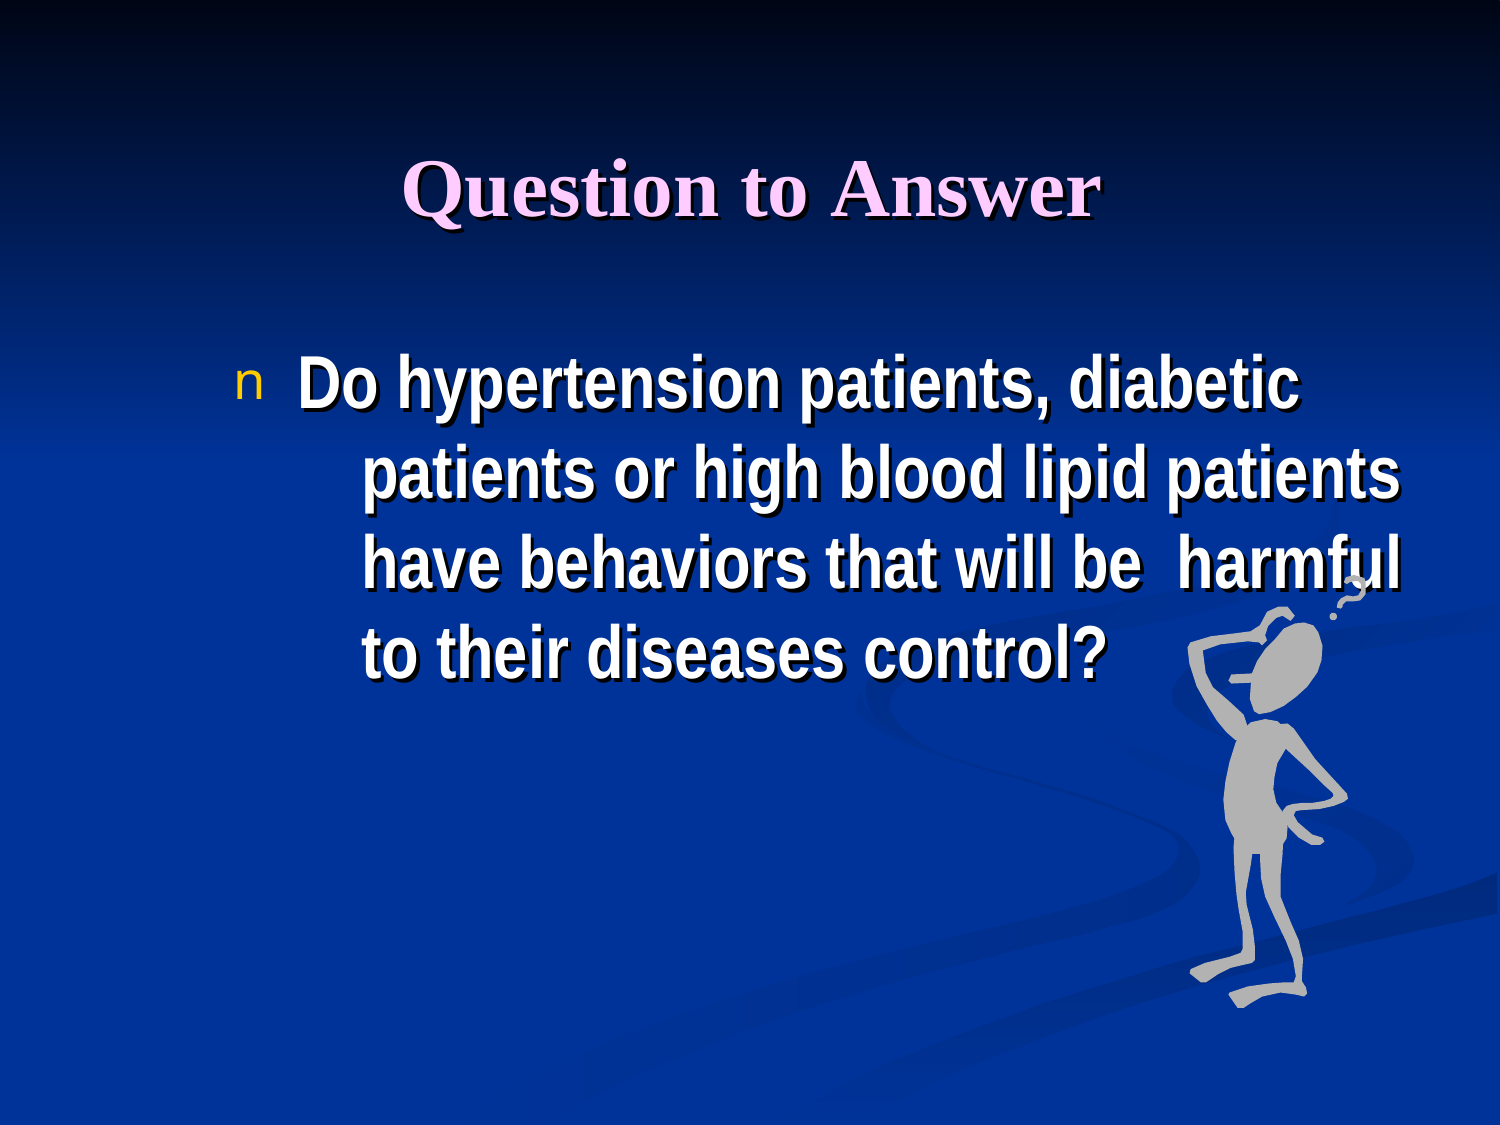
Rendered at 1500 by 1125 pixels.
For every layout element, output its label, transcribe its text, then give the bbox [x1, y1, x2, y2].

title Question to Answer [76, 113, 1427, 254]
picture [1187, 575, 1366, 1008]
list Do hypertension patients, diabetic patients or high blood lipid patients have behaviors that will be harmful to their diseases control? [218, 326, 1426, 1005]
